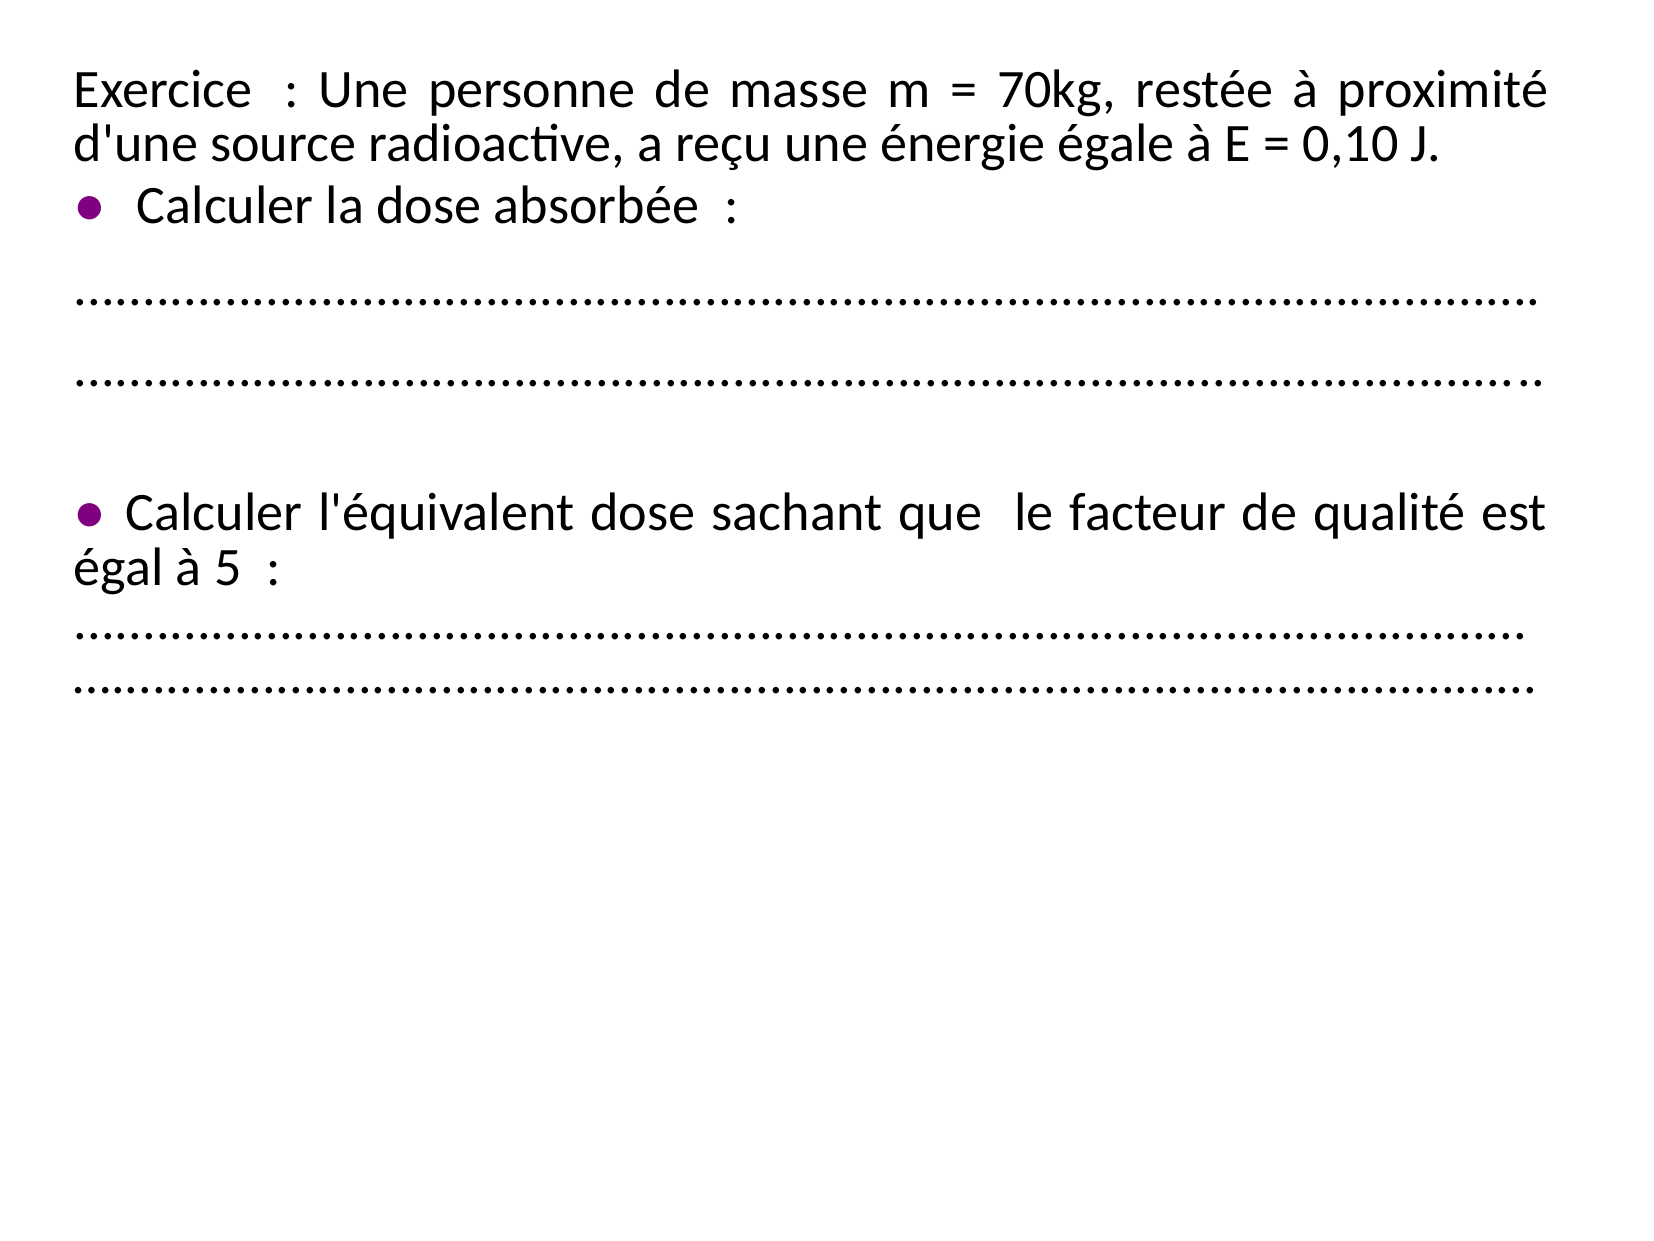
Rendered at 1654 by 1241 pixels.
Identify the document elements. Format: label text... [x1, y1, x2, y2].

text_box Exercice : Une personne de masse m = 70kg, restée à proximité d'une source radioactive, a reçu une énergie égale à E = 0,10 J. ● Calculer la dose absorbée : ...................................................................................................................................................................................................................... ● Calculer l'équivalent dose sachant que le facteur de qualité est égal à 5 : .......................................................................................................... …........................................................................................................ [59, 59, 1565, 903]
